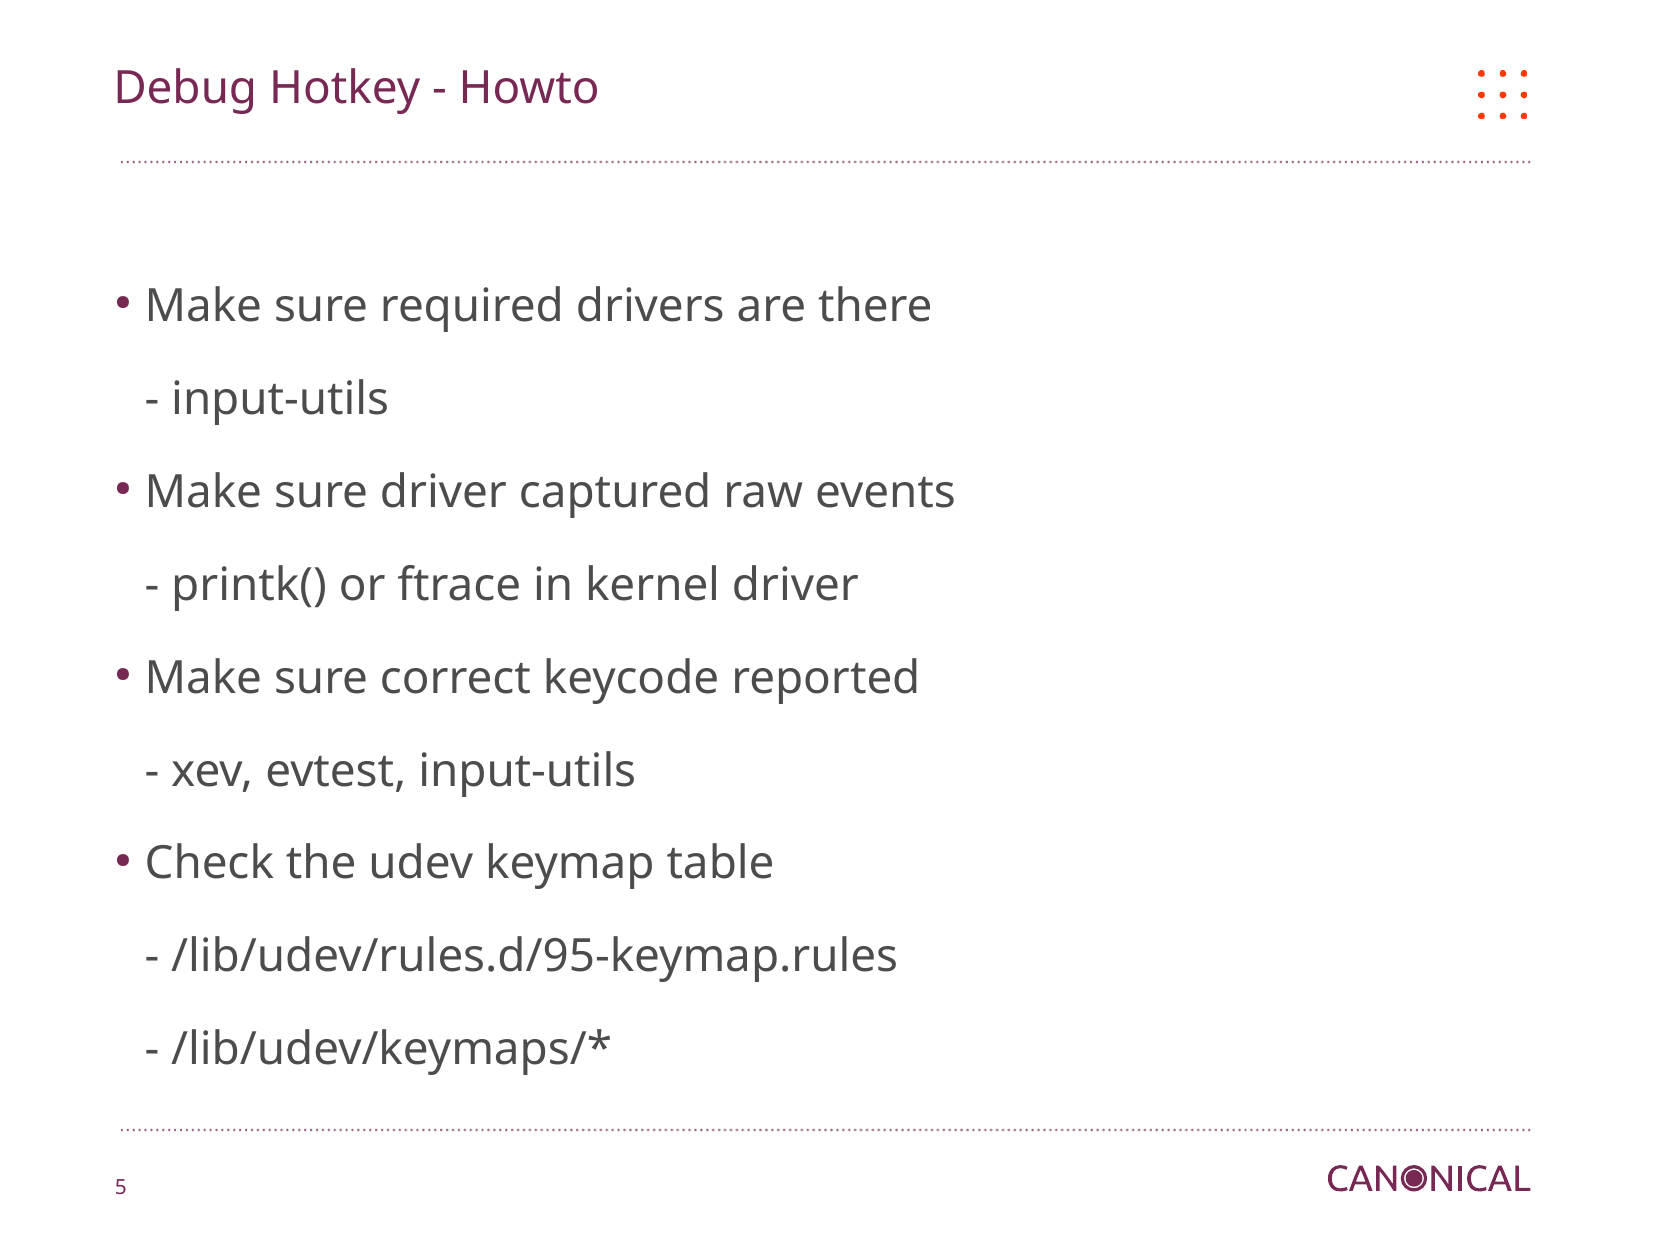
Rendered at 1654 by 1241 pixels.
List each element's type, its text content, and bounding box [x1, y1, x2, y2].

picture [1478, 70, 1527, 119]
picture [111, 1127, 1533, 1134]
title Debug Hotkey - Howto [113, 64, 1382, 107]
picture [111, 159, 1533, 166]
list Make sure required drivers are there - input-utils Make sure driver captured raw events - printk() or ftrace in kernel driver Make sure correct keycode reported - xev, evtest, input-utils Check the udev keymap table - /lib/udev/rules.d/95-keymap.rules - /lib/udev/keymaps/* [115, 256, 1540, 1076]
